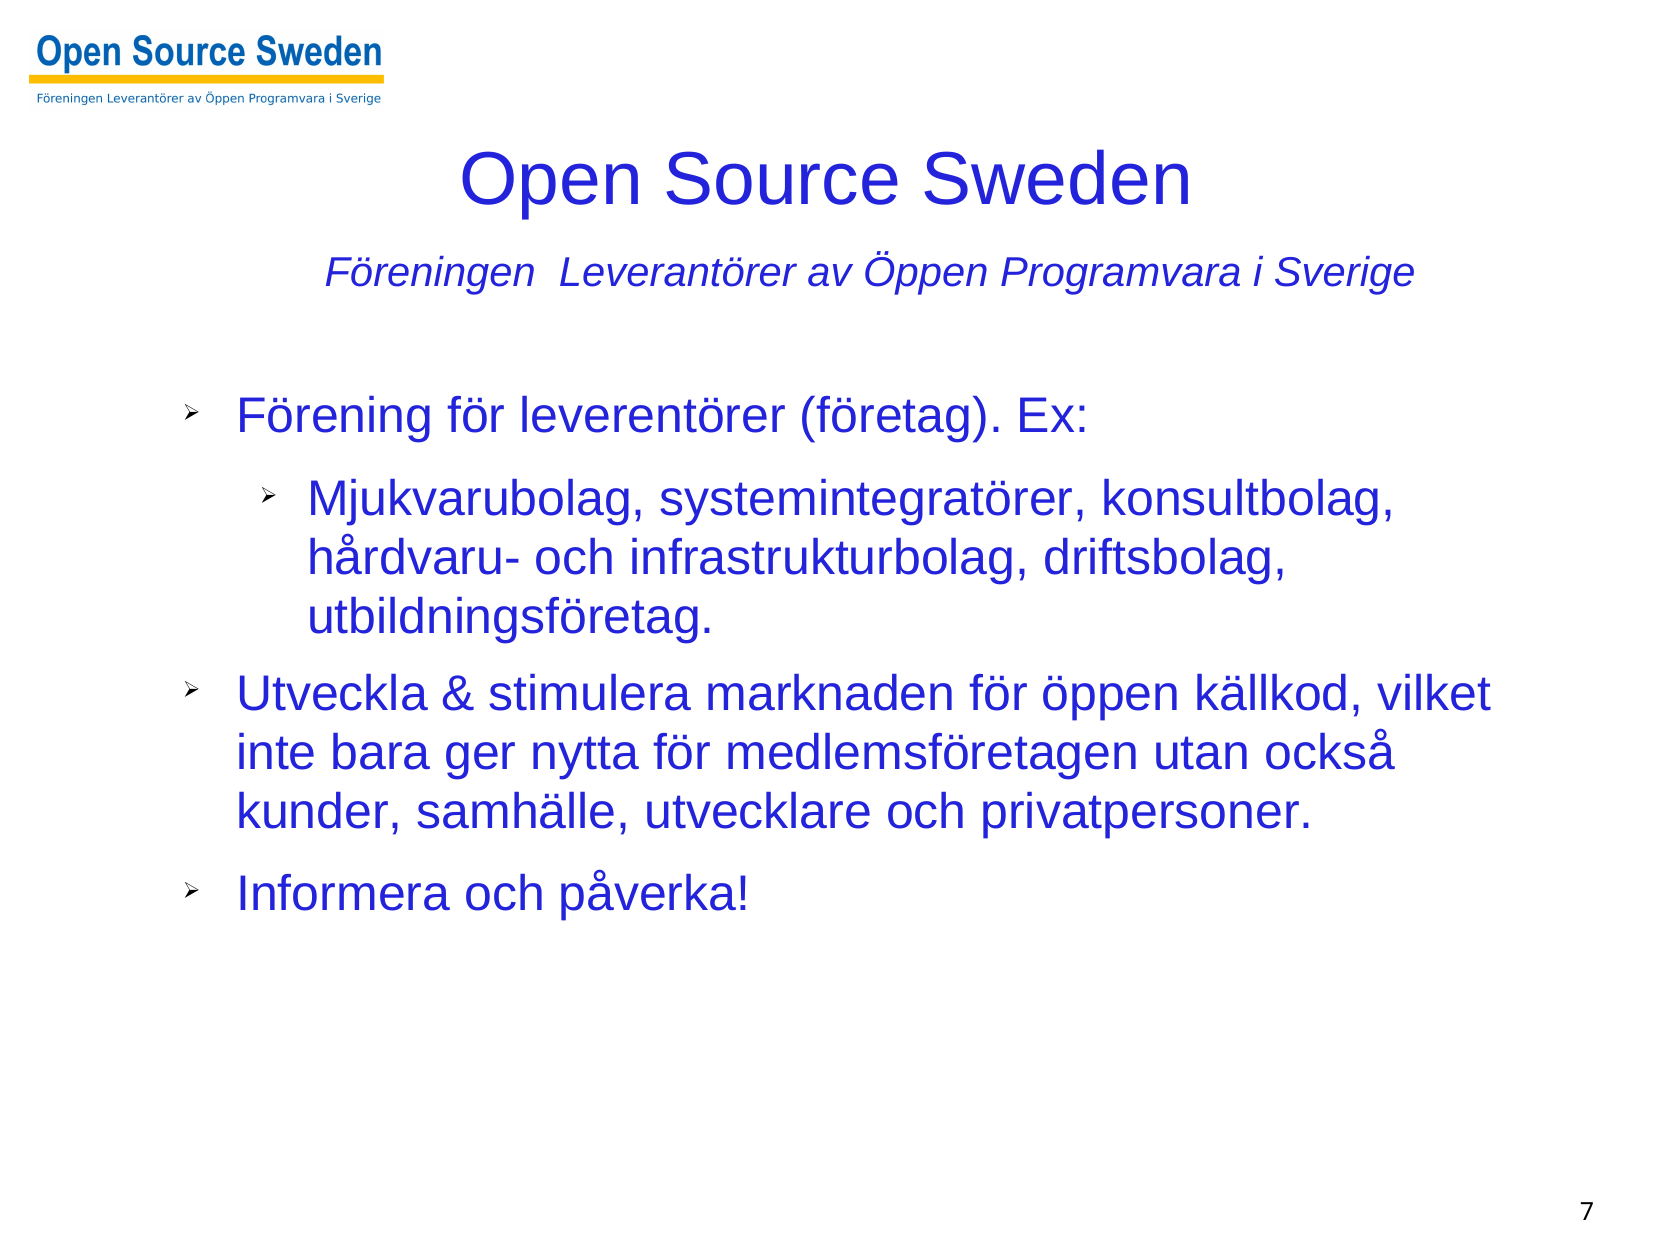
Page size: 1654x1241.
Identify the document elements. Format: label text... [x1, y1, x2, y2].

list Föreningen Leverantörer av Öppen Programvara i Sverige [324, 236, 1429, 325]
list Förening för leverentörer (företag). Ex: Mjukvarubolag, systemintegratörer, konsultbolag, hårdvaru- och infrastrukturbolag, driftsbolag, utbildningsföretag. Utveckla & stimulera marknaden för öppen källkod, vilket inte bara ger nytta för medlemsföretagen utan också kunder, samhälle, utvecklare och privatpersoner. Informera och påverka! [165, 383, 1535, 1105]
title Open Source Sweden [82, 114, 1571, 243]
picture [29, 29, 384, 112]
